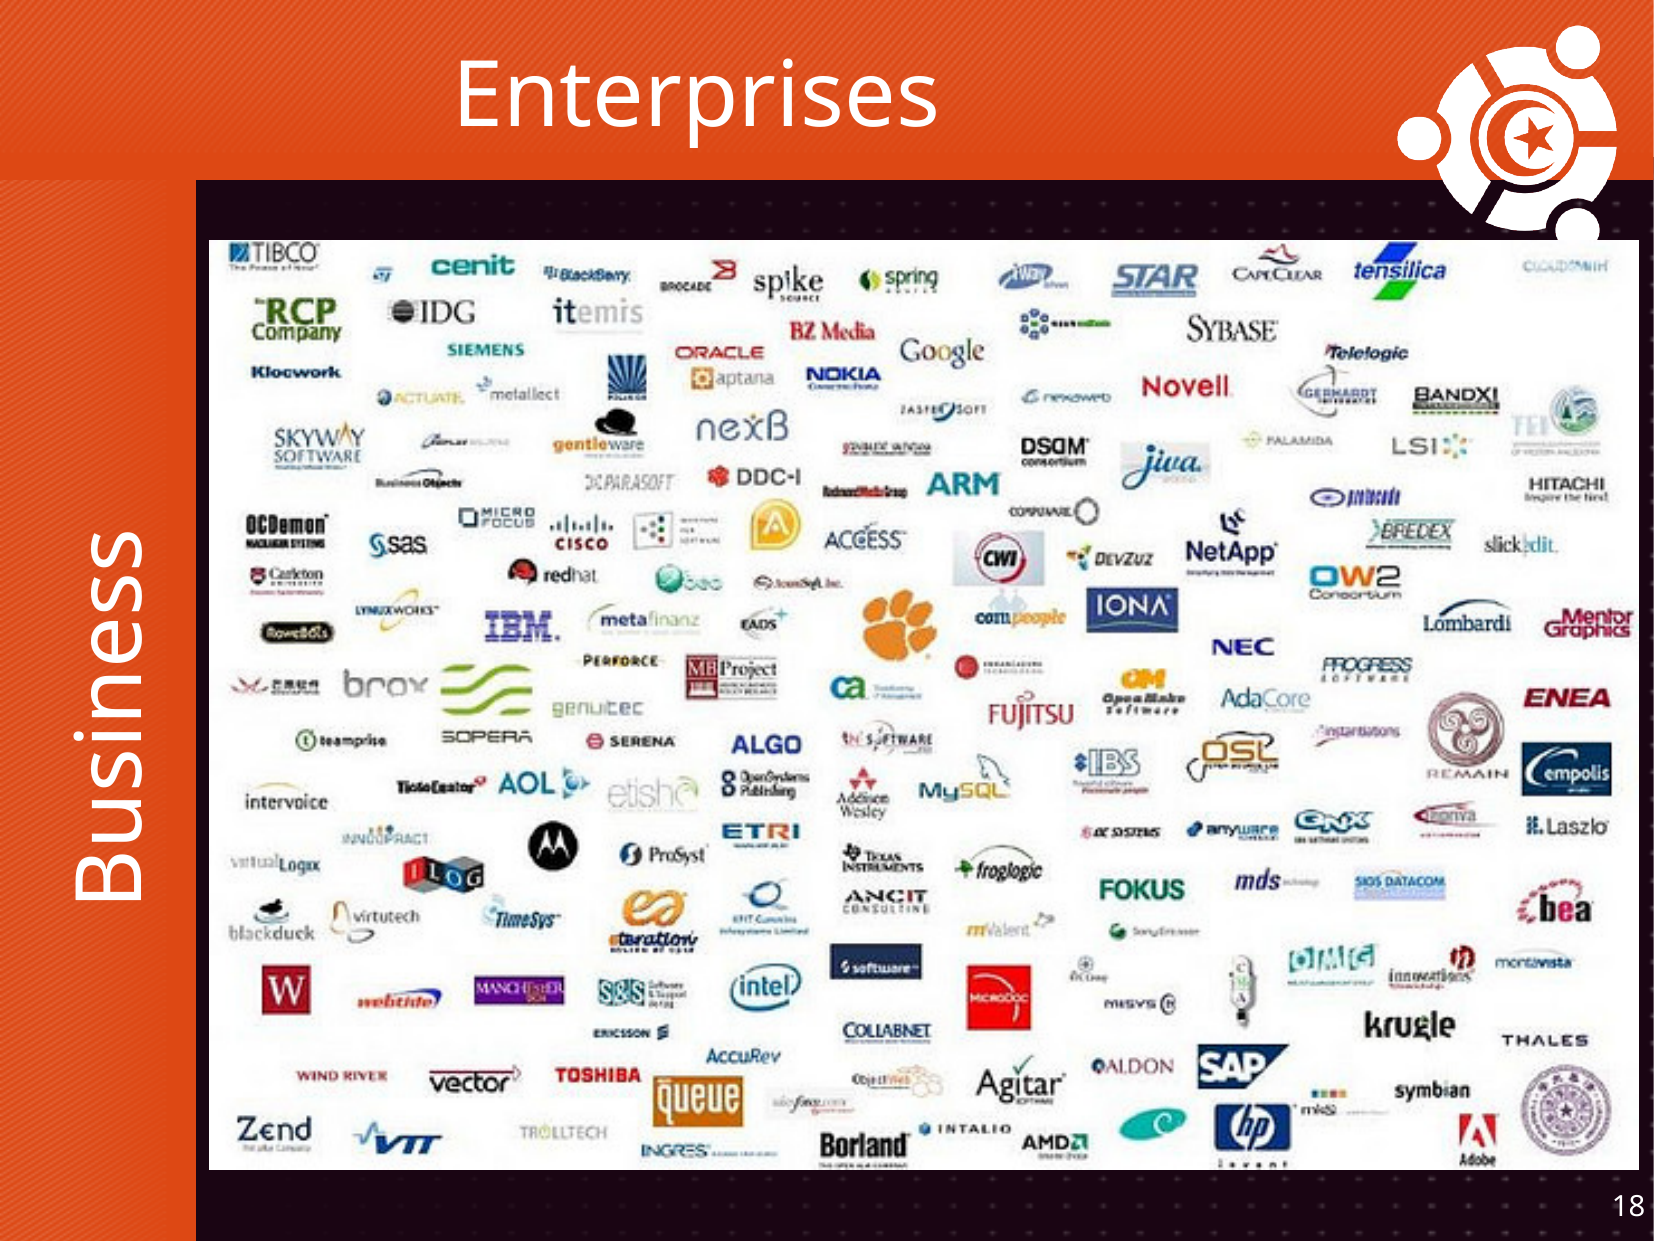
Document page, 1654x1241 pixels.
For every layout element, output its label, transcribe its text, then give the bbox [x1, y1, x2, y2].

title Business [17, 210, 196, 1229]
picture [0, 0, 1654, 1241]
title Enterprises [0, 2, 1394, 181]
